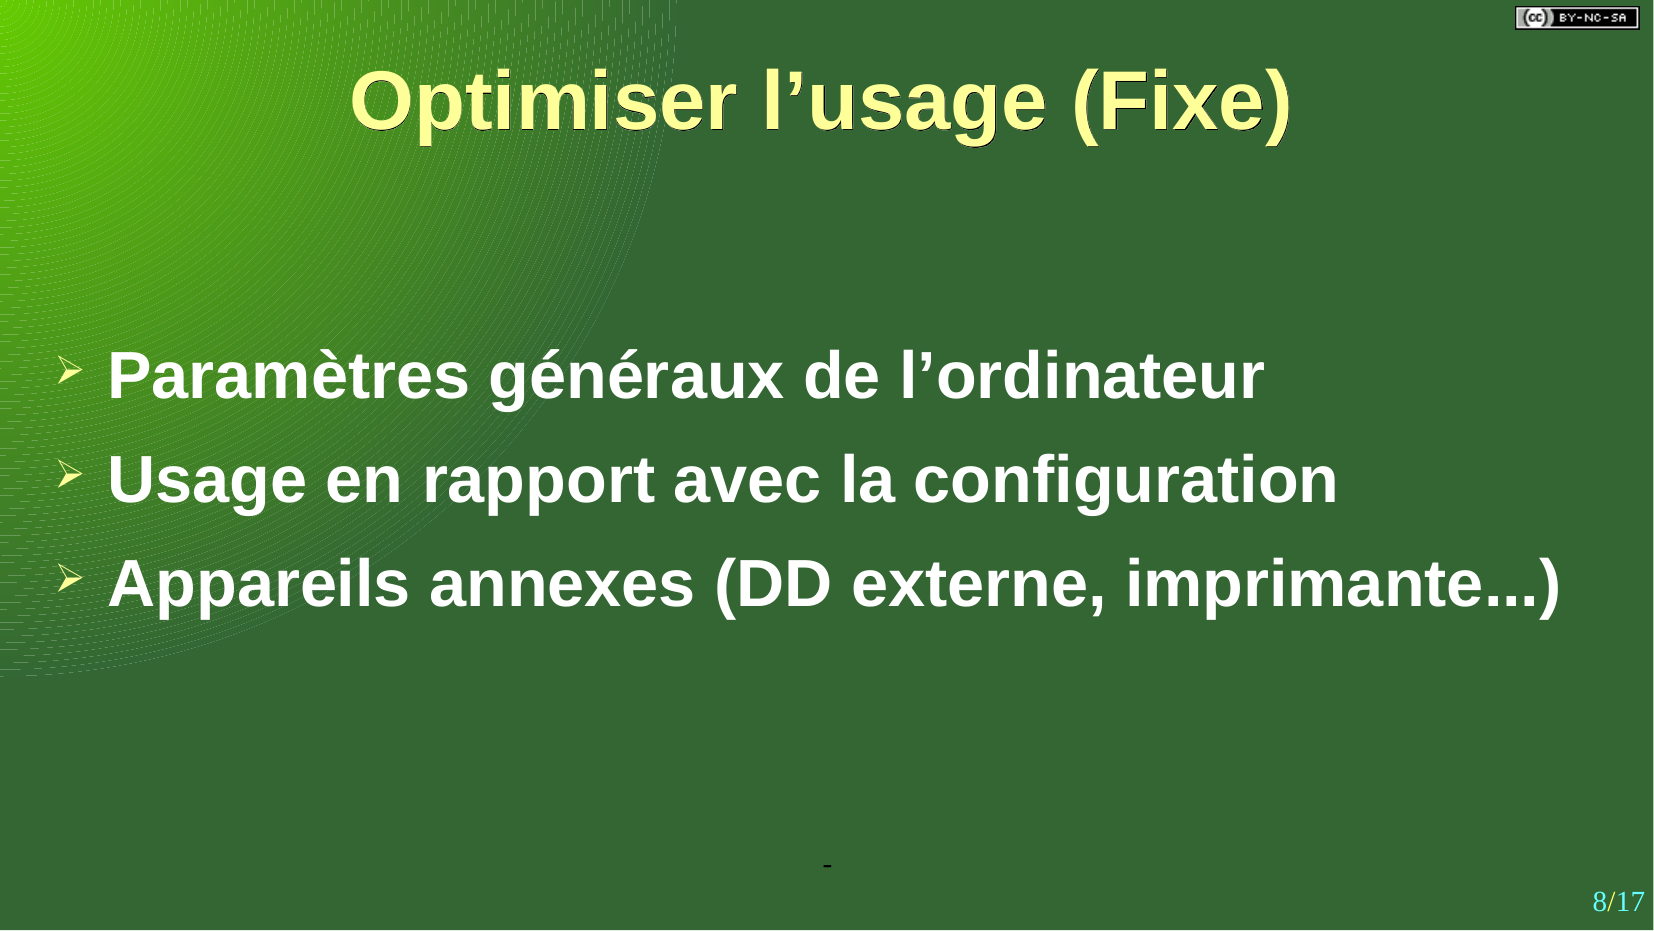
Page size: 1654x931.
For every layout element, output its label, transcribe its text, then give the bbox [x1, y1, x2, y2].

title Optimiser l’usage (Fixe) [11, 23, 1632, 179]
picture [1515, 6, 1640, 30]
list Paramètres généraux de l’ordinateur Usage en rapport avec la configuration Appareils annexes (DD externe, imprimante...) [36, 337, 1642, 815]
